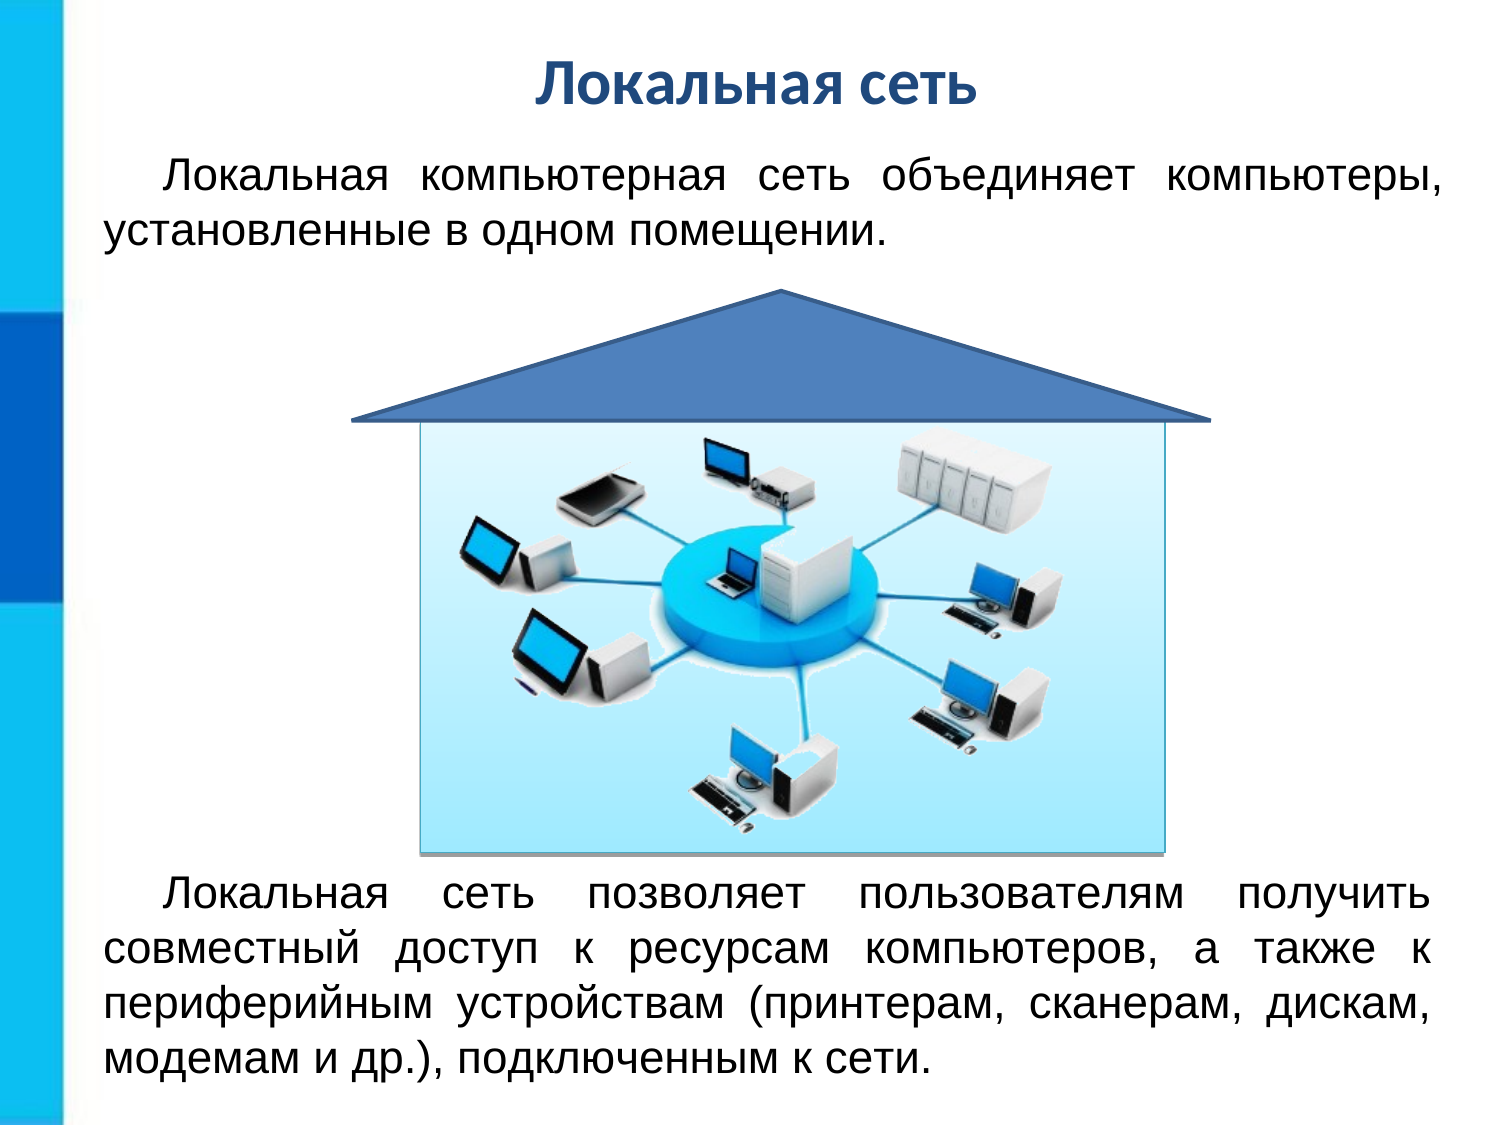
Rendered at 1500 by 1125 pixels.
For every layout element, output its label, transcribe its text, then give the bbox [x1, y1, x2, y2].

picture [0, 0, 1500, 1125]
text_box Локальная сеть позволяет пользователям получить совместный доступ к ресурсам компьютеров, а также к периферийным устройствам (принтерам, сканерам, дискам, модемам и др.), подключенным к сети. [88, 854, 1447, 1091]
text_box Локальная компьютерная сеть объединяет компьютеры, установленные в одном помещении. [88, 137, 1459, 263]
text_box Локальная сеть [88, 31, 1425, 126]
text_box [351, 290, 1211, 853]
